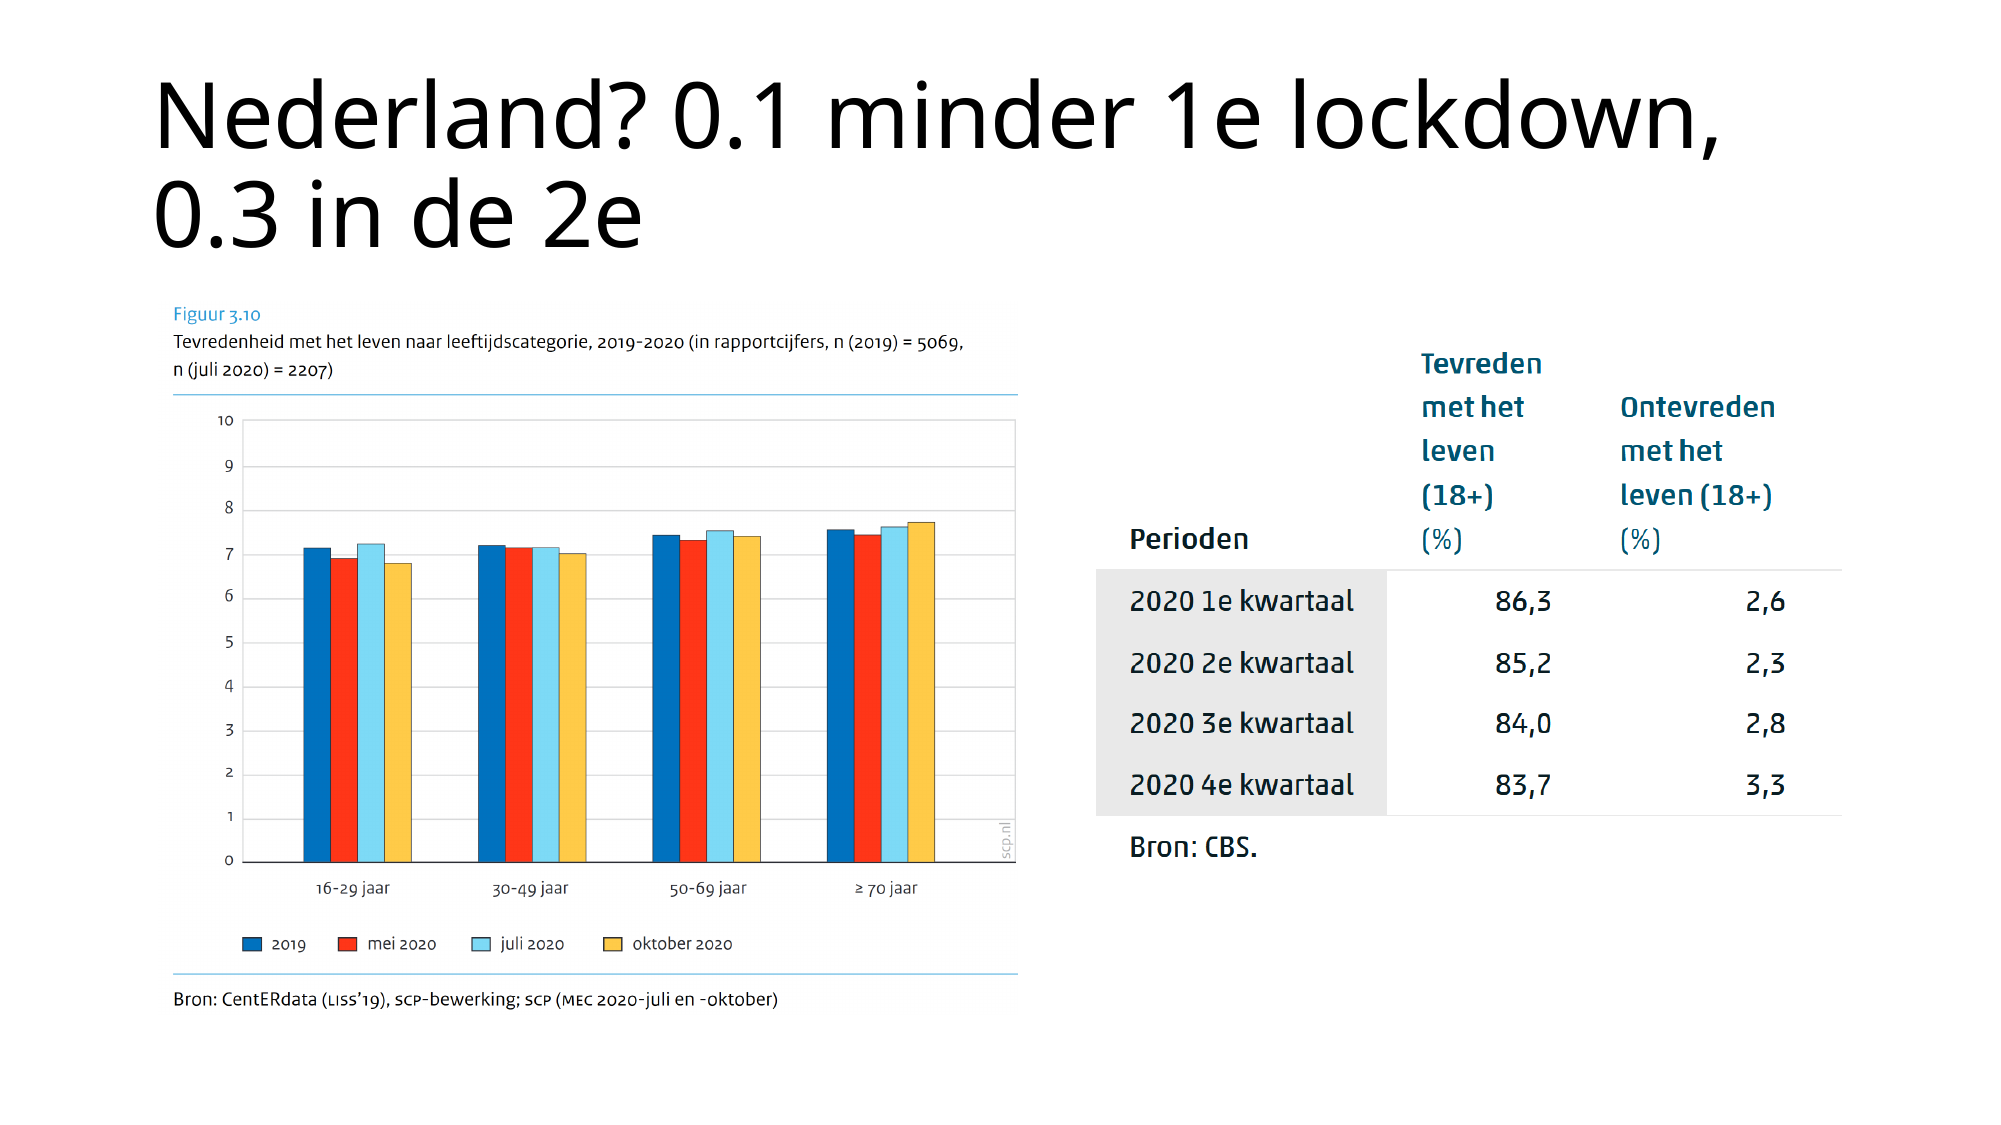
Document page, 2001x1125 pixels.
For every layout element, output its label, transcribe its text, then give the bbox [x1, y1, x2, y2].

picture [1073, 301, 1842, 868]
title Nederland? 0.1 minder 1e lockdown, 0.3 in de 2e [137, 59, 1863, 278]
picture [158, 301, 1018, 1015]
